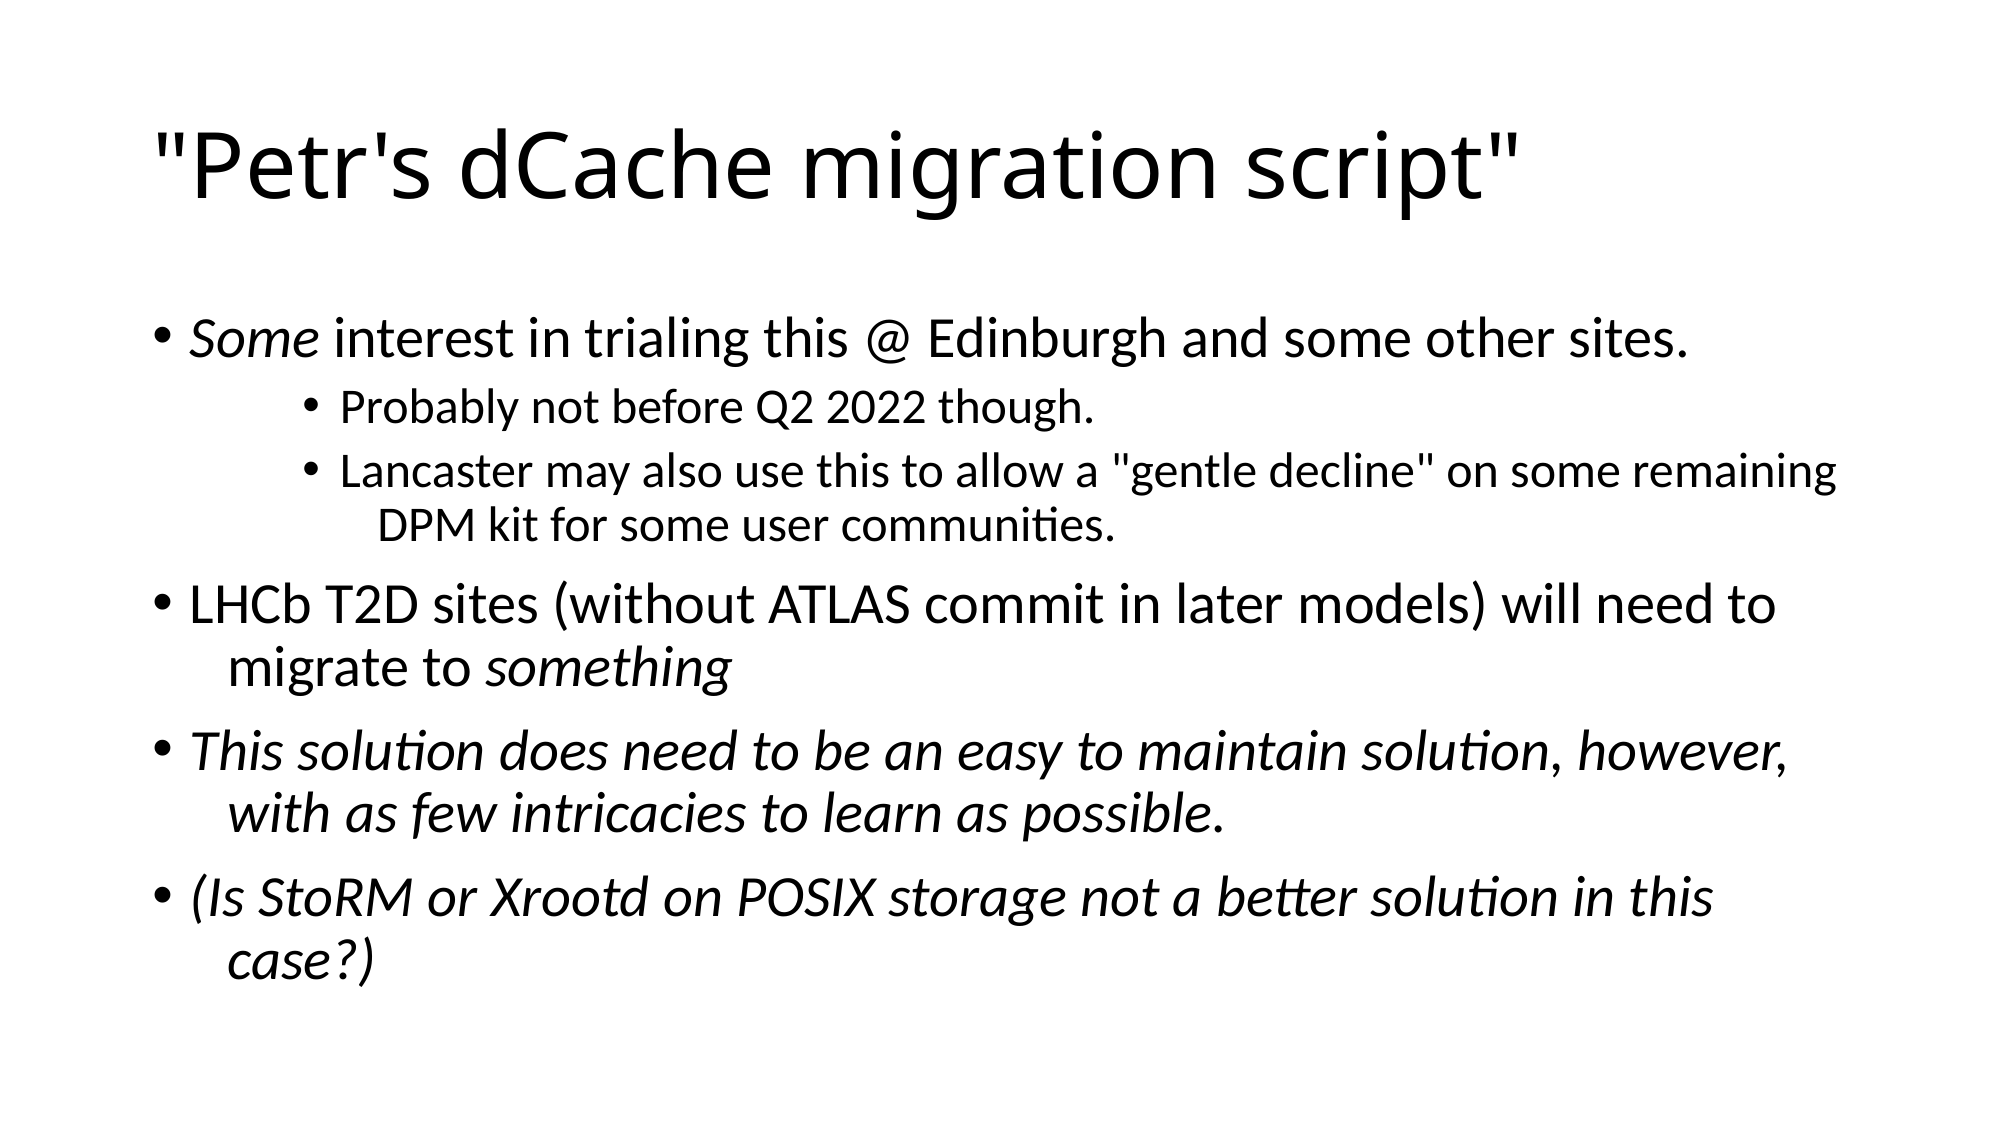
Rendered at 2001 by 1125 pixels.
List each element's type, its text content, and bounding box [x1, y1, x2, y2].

list Some interest in trialing this @ Edinburgh and some other sites. Probably not before Q2 2022 though. Lancaster may also use this to allow a "gentle decline" on some remaining DPM kit for some user communities. LHCb T2D sites (without ATLAS commit in later models) will need to migrate to something This solution does need to be an easy to maintain solution, however, with as few intricacies to learn as possible. (Is StoRM or Xrootd on POSIX storage not a better solution in this case?) [137, 299, 1863, 1014]
title "Petr's dCache migration script" [137, 59, 1863, 278]
